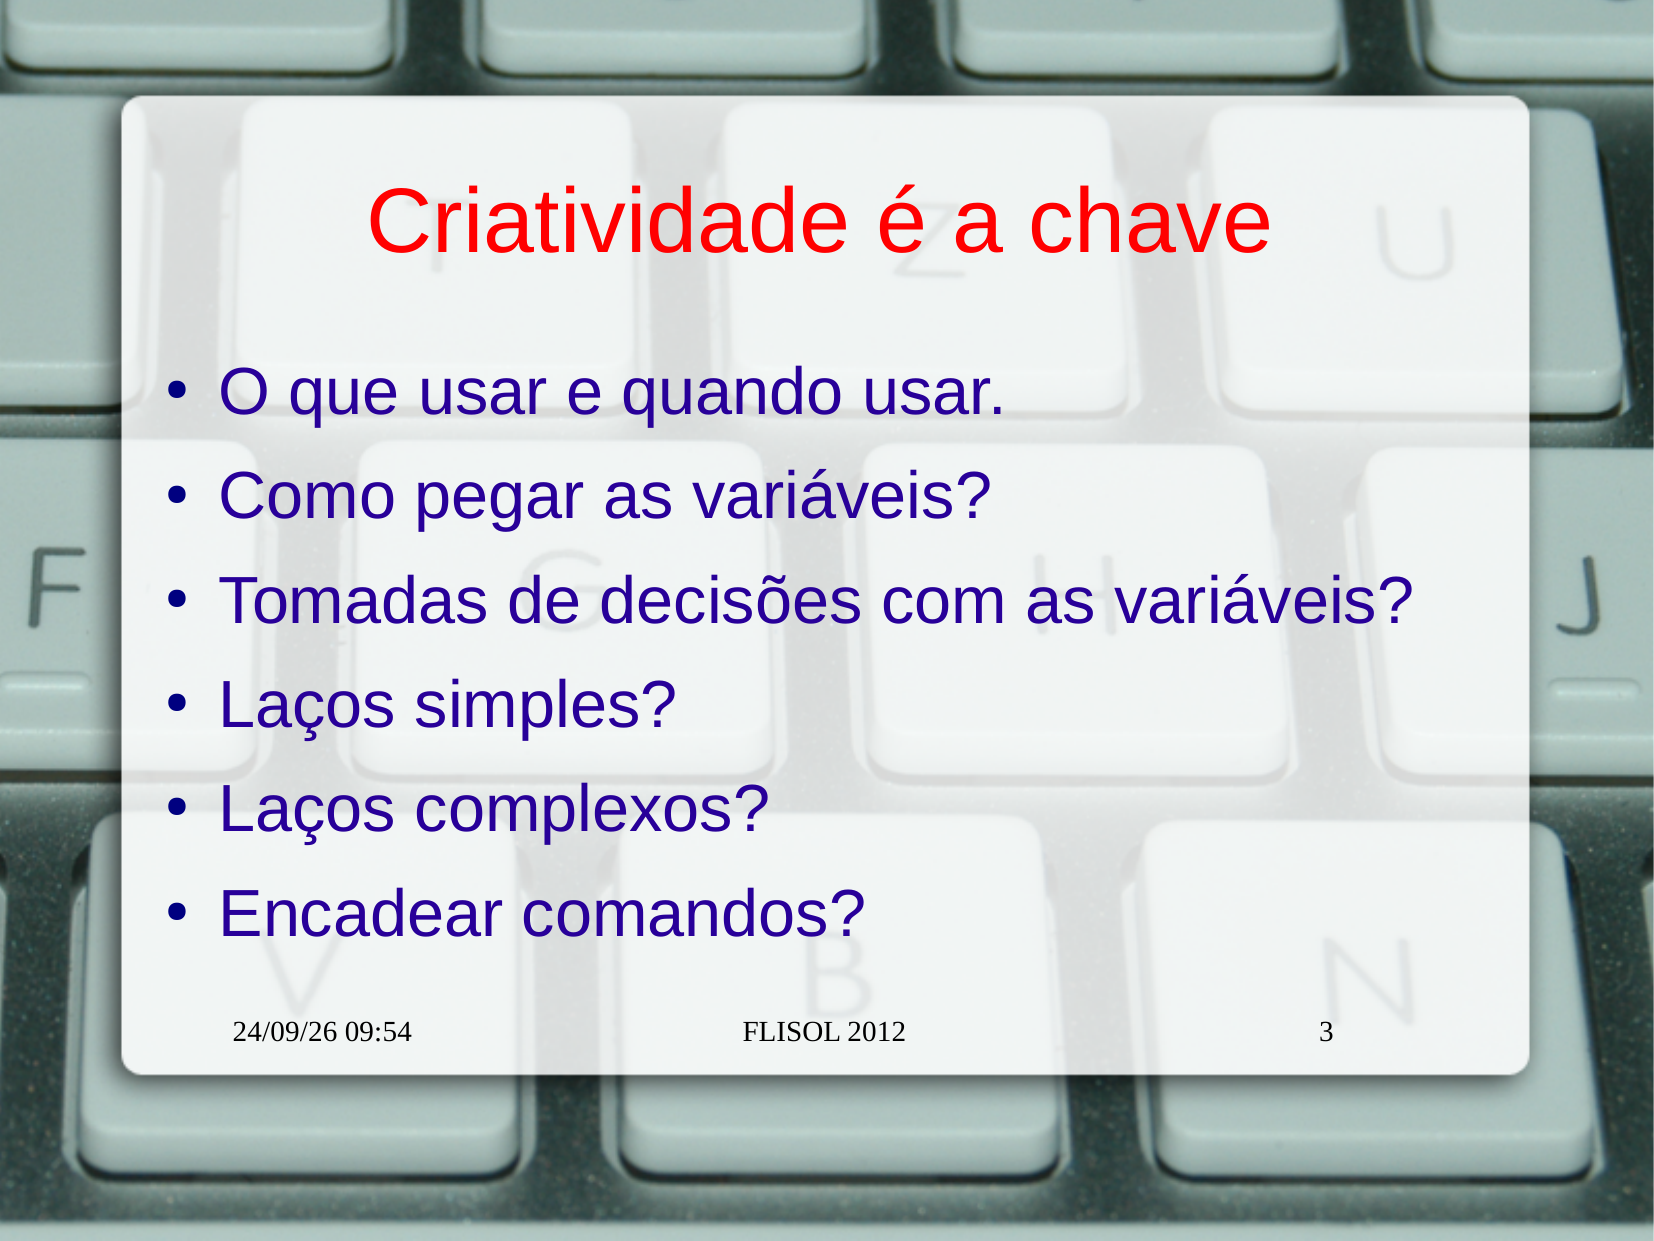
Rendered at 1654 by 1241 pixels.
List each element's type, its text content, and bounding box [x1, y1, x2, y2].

list O que usar e quando usar. Como pegar as variáveis? Tomadas de decisões com as variáveis? Laços simples? Laços complexos? Encadear comandos? [147, 354, 1506, 951]
picture [0, 0, 1654, 1241]
title Criatividade é a chave [135, 117, 1506, 325]
